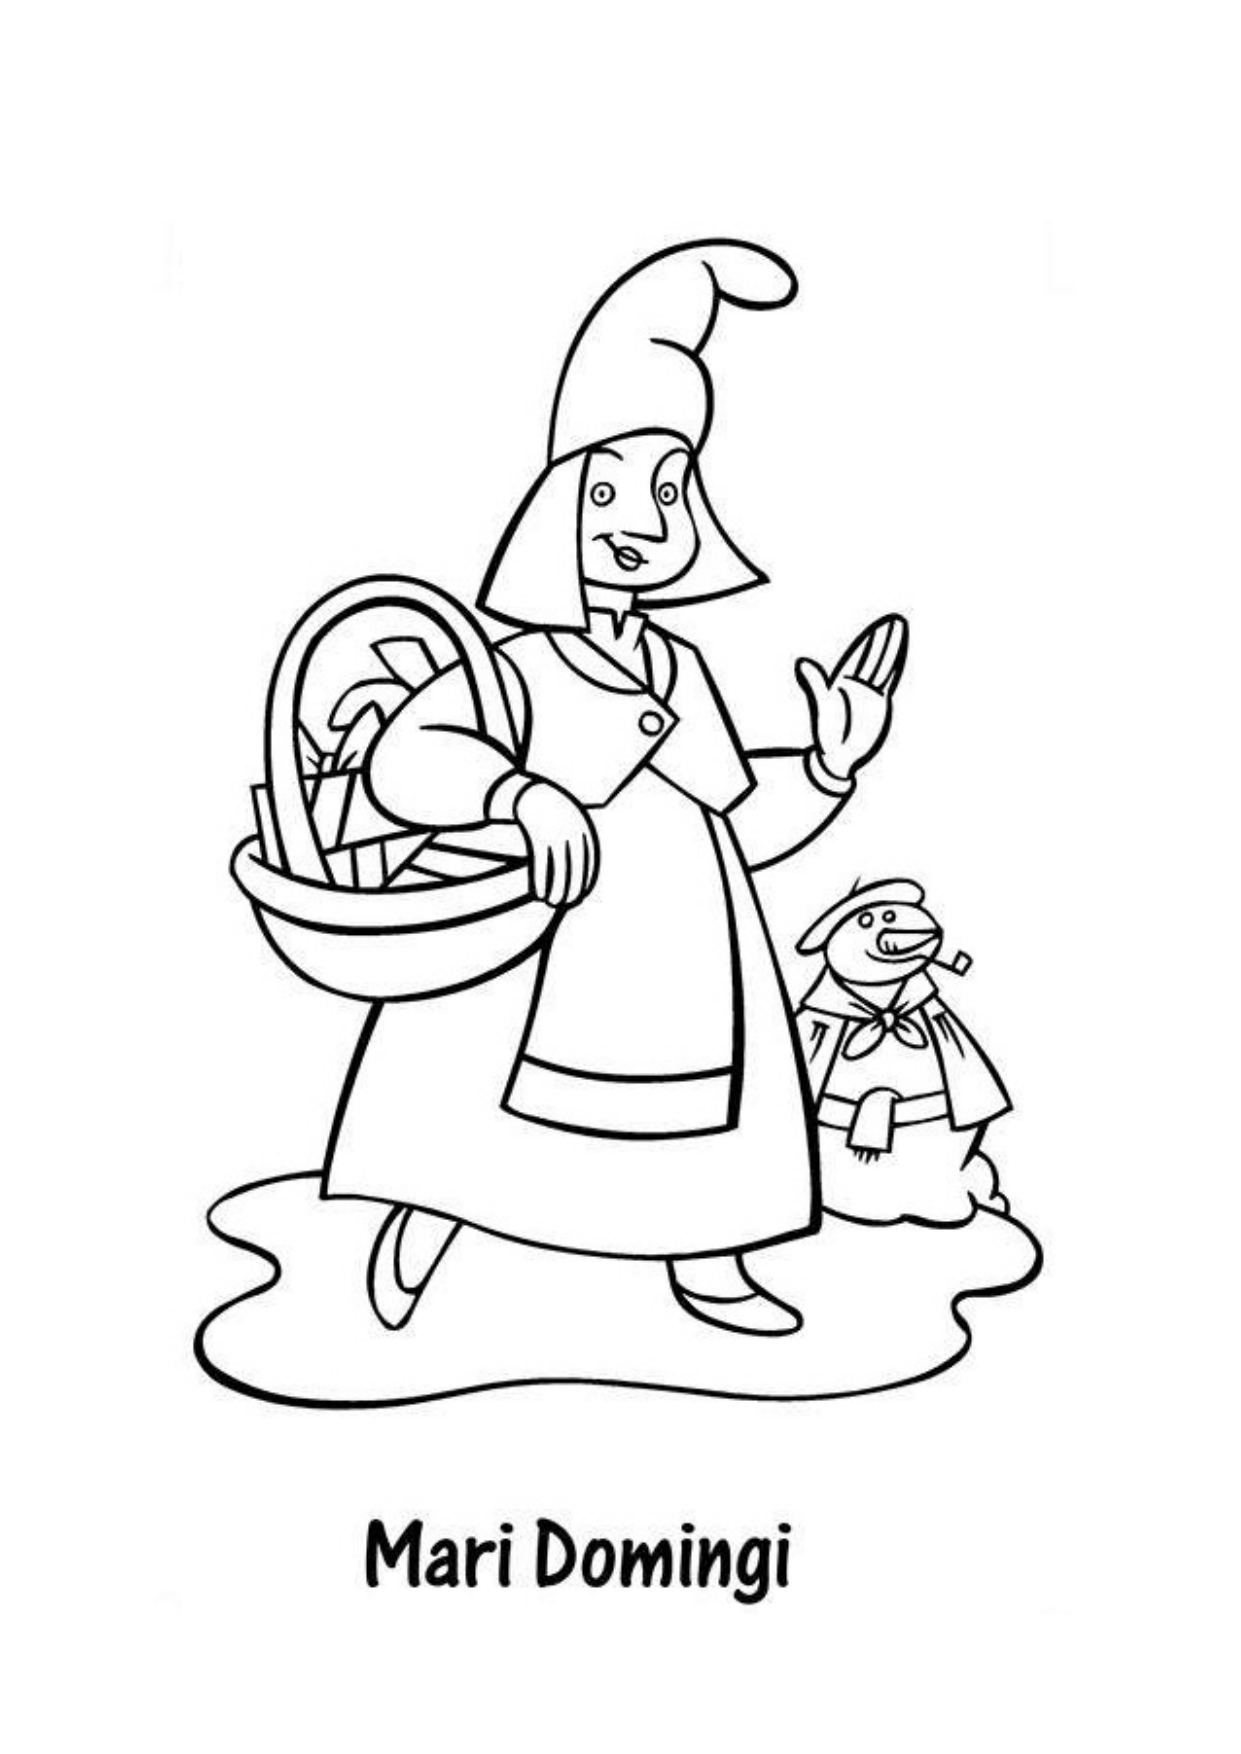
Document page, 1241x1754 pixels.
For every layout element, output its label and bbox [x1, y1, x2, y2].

picture [153, 220, 1075, 1615]
